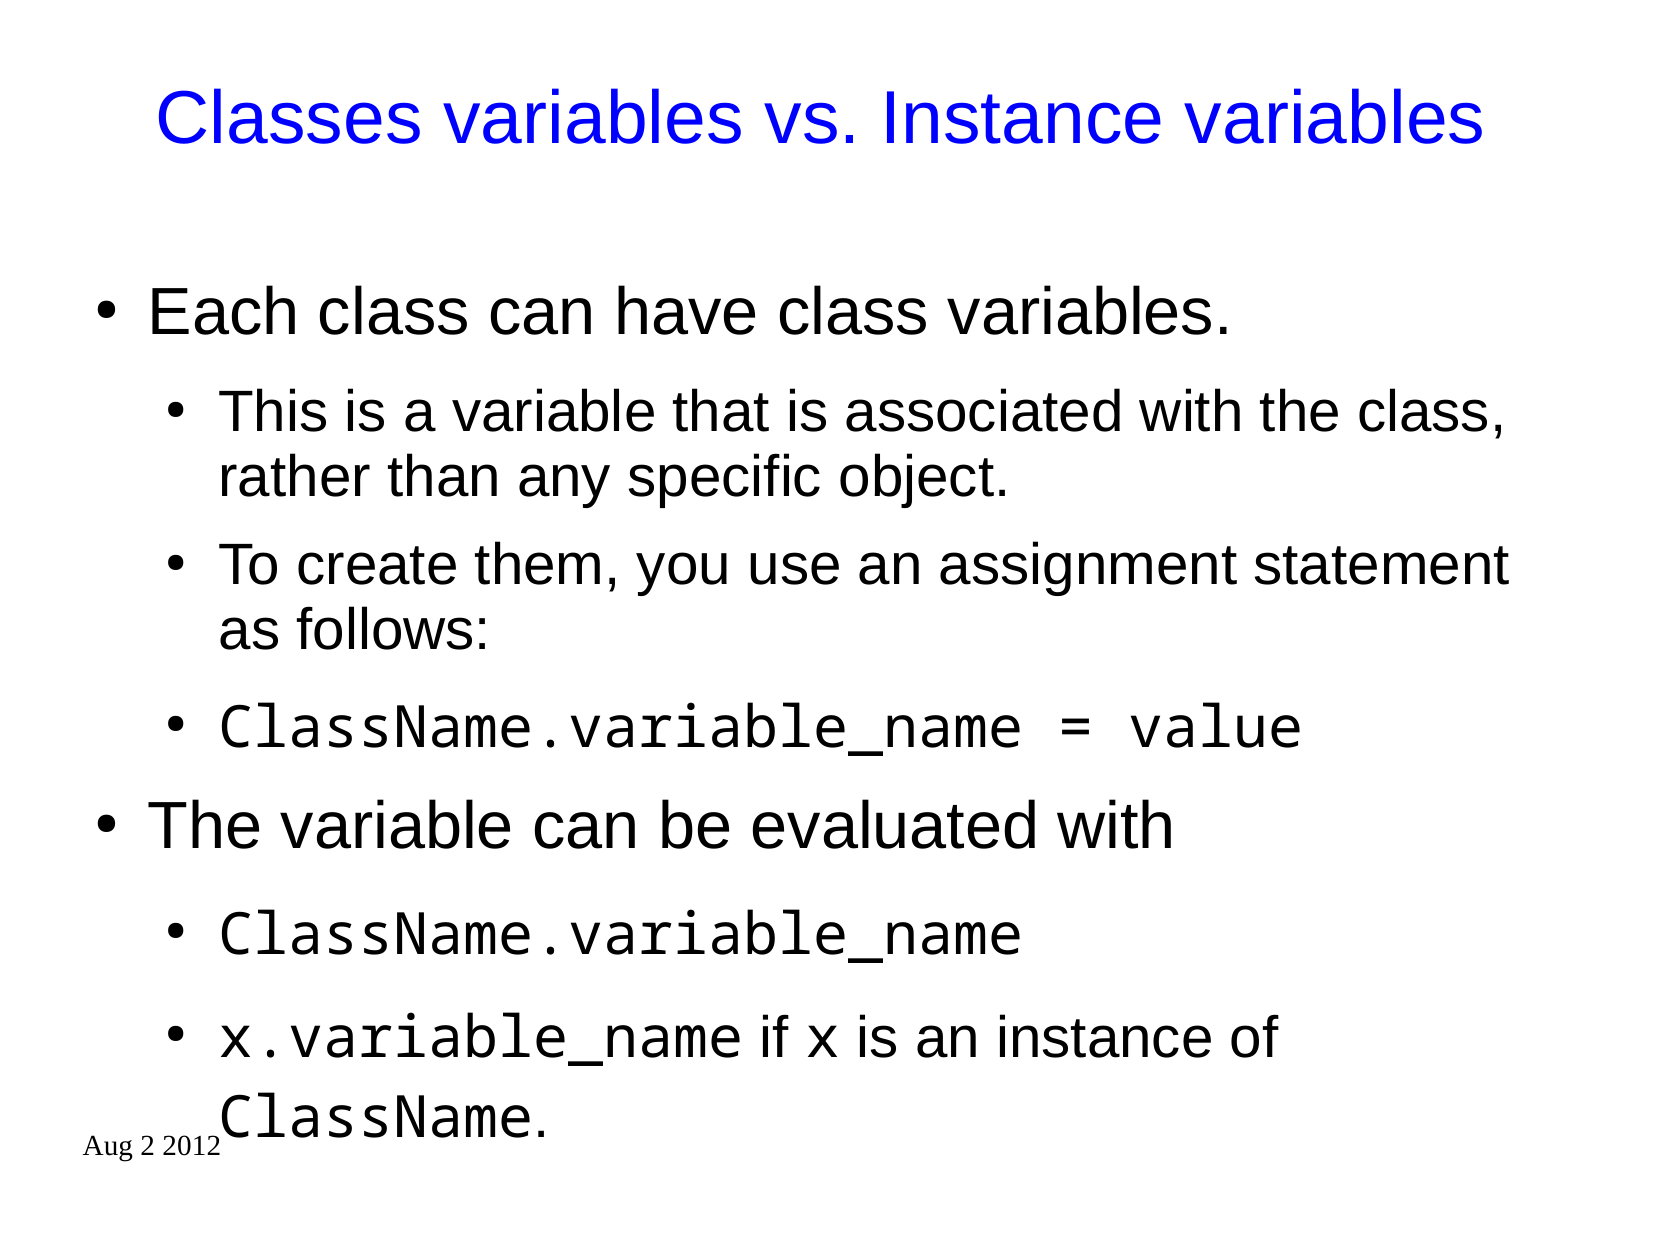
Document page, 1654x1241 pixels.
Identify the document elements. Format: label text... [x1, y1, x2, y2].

list Each class can have class variables. This is a variable that is associated with the class, rather than any specific object. To create them, you use an assignment statement as follows: ClassName.variable_name = value The variable can be evaluated with ClassName.variable_name x.variable_name if x is an instance of ClassName. [76, 274, 1565, 1093]
title Classes variables vs. Instance variables [76, 58, 1565, 178]
